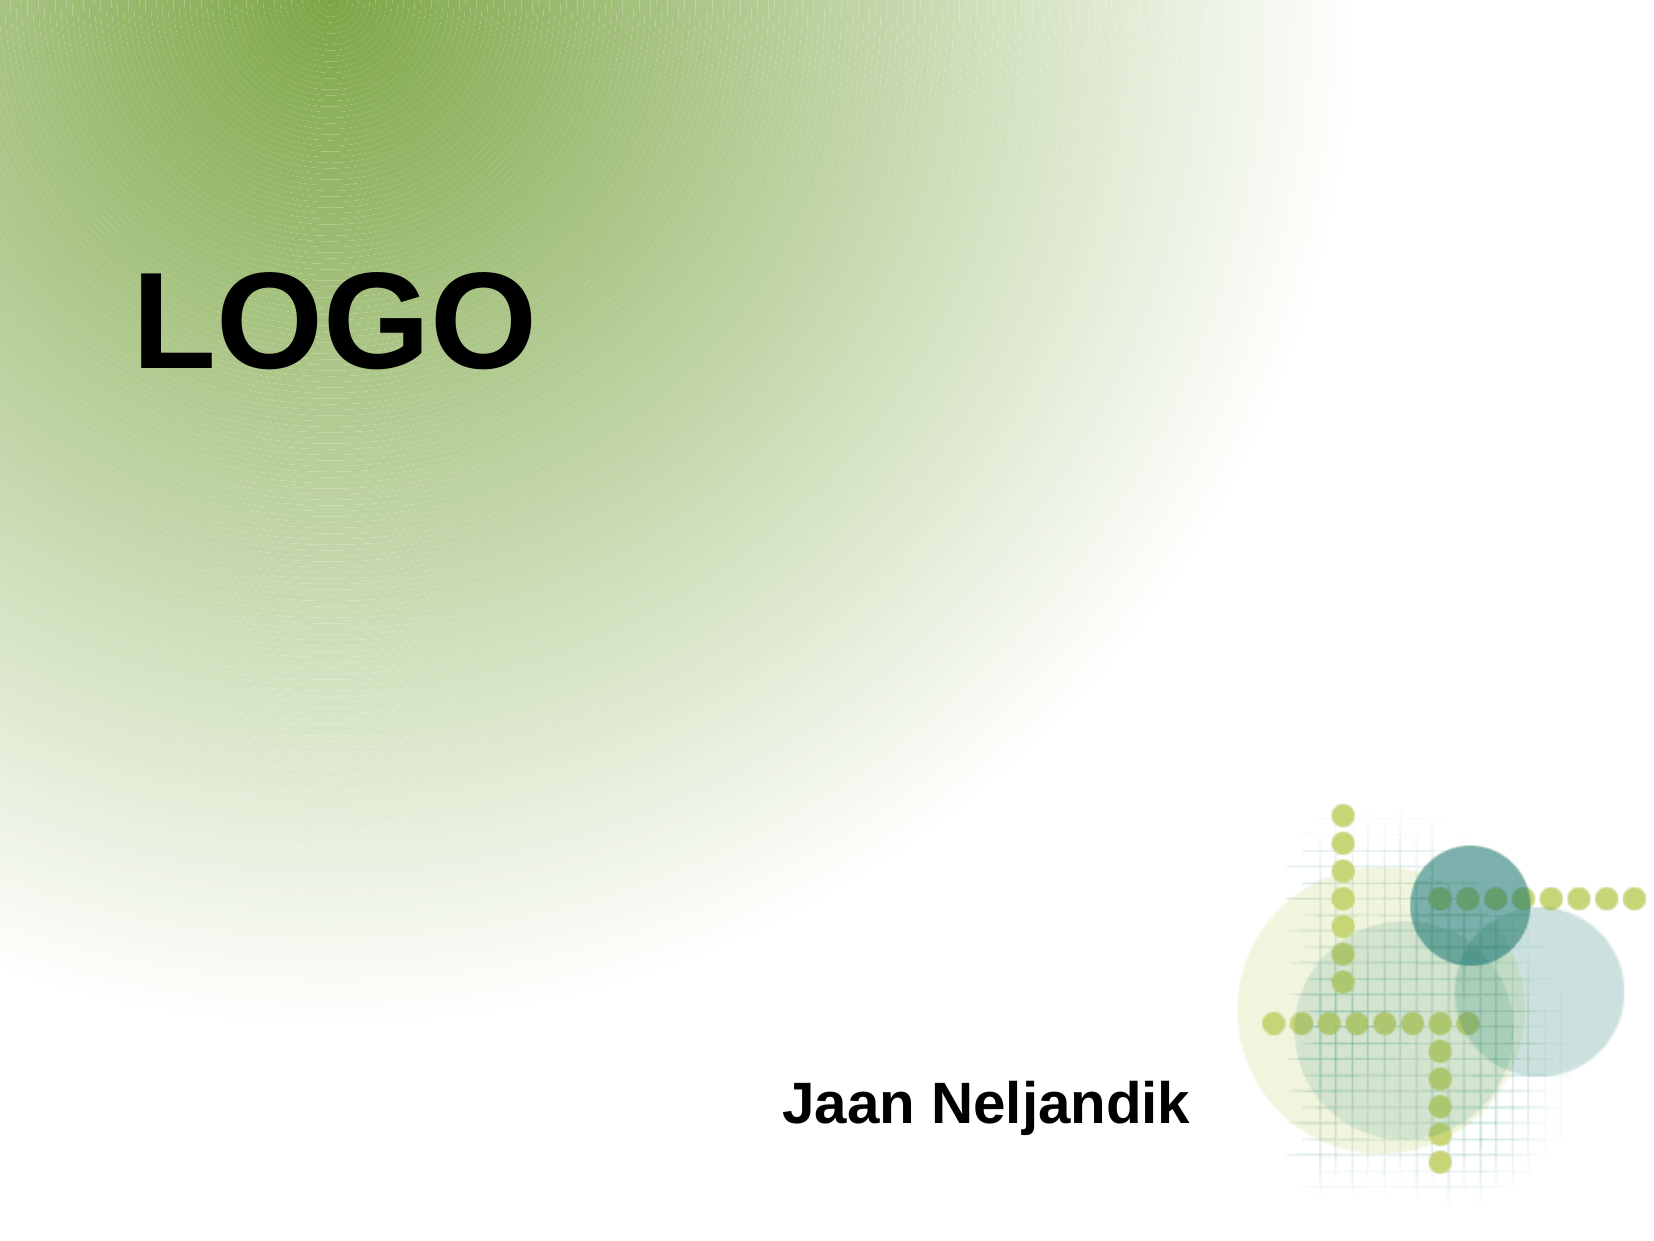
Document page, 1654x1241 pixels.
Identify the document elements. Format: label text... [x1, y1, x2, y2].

text_box LOGO [118, 236, 1506, 405]
text_box Jaan Neljandik [767, 1062, 1300, 1145]
picture [1224, 792, 1654, 1211]
